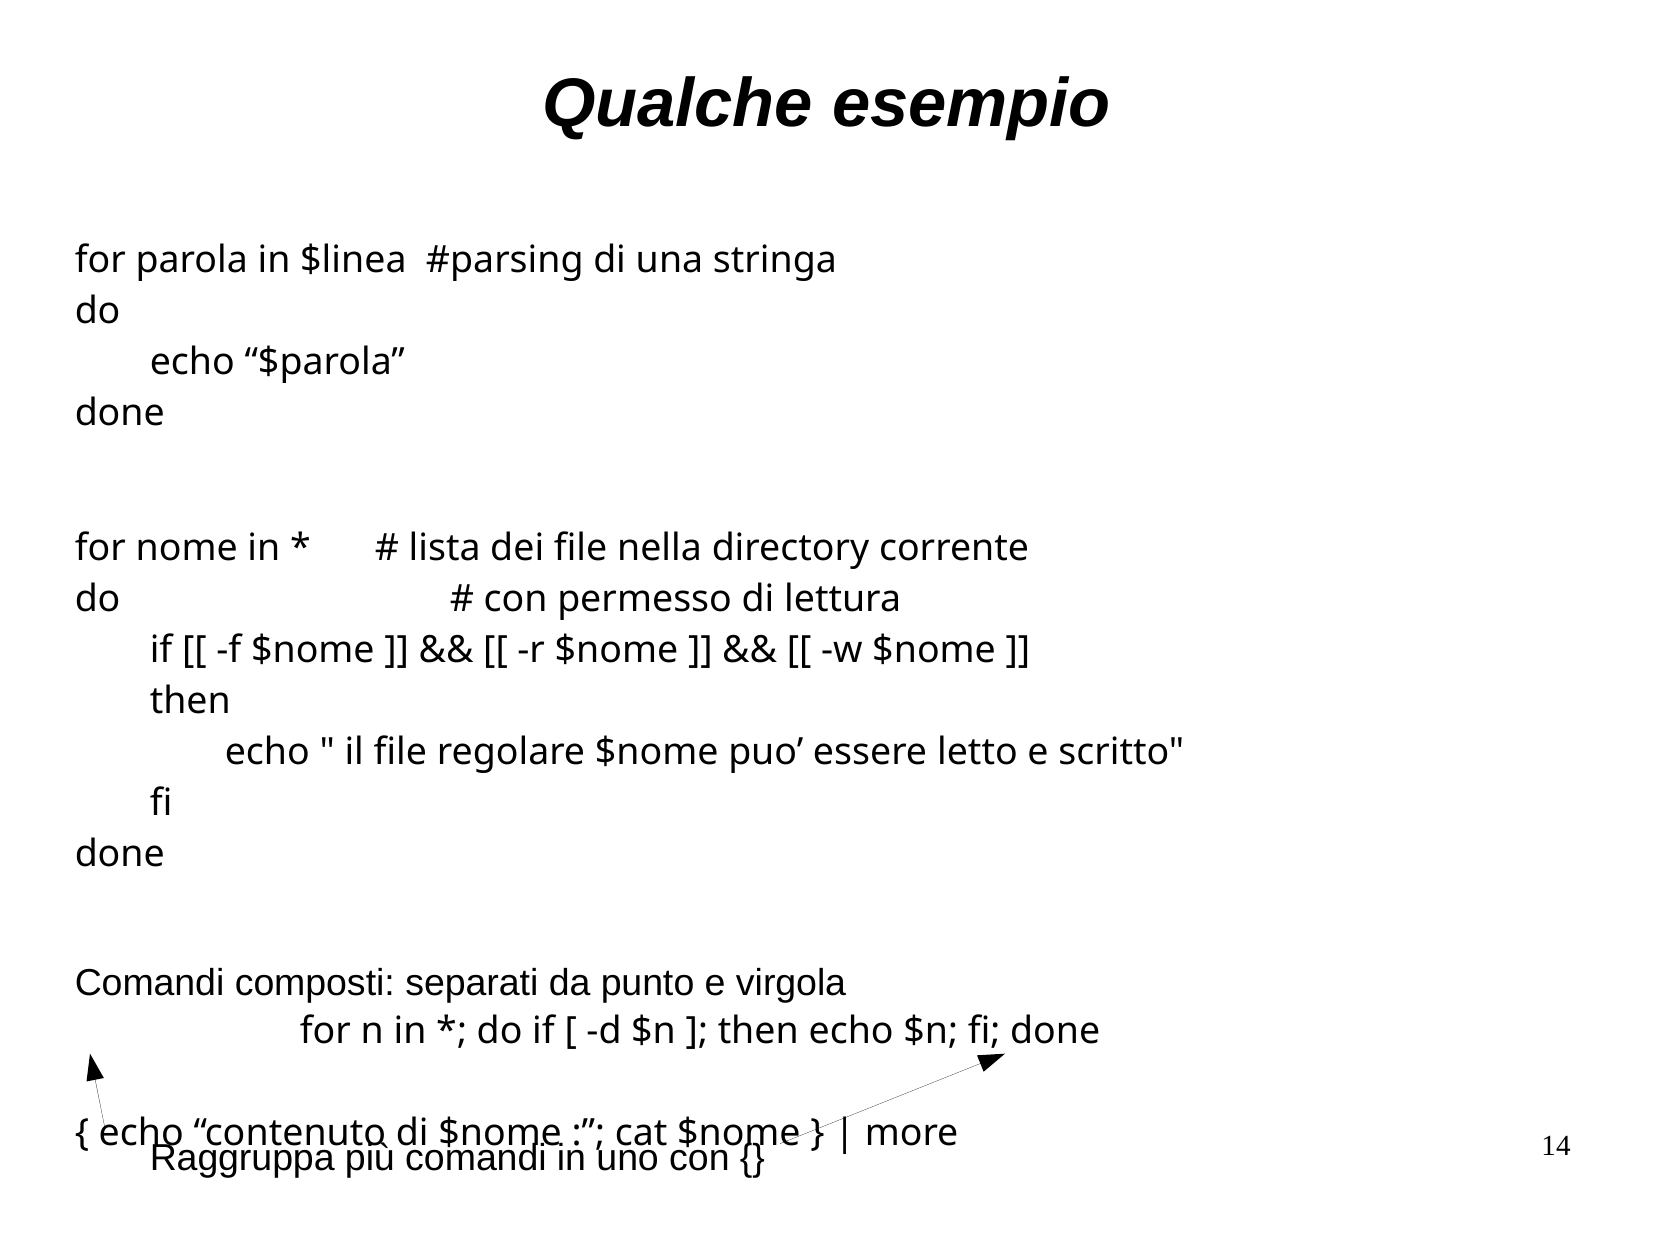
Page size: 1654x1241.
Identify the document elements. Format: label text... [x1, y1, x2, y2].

title Qualche esempio [82, 50, 1571, 225]
text_box Raggruppa più comandi in uno con {} [135, 1128, 961, 1186]
text_box for parola in $linea #parsing di una stringa do echo “$parola” done for nome in * # lista dei file nella directory corrente do # con permesso di lettura if [[ -f $nome ]] && [[ -r $nome ]] && [[ -w $nome ]] then echo " il file regolare $nome puo’ essere letto e scritto" fi done Comandi composti: separati da punto e virgola for n in *; do if [ -d $n ]; then echo $n; fi; done { echo “contenuto di $nome :”; cat $nome } | more [60, 225, 1591, 1227]
